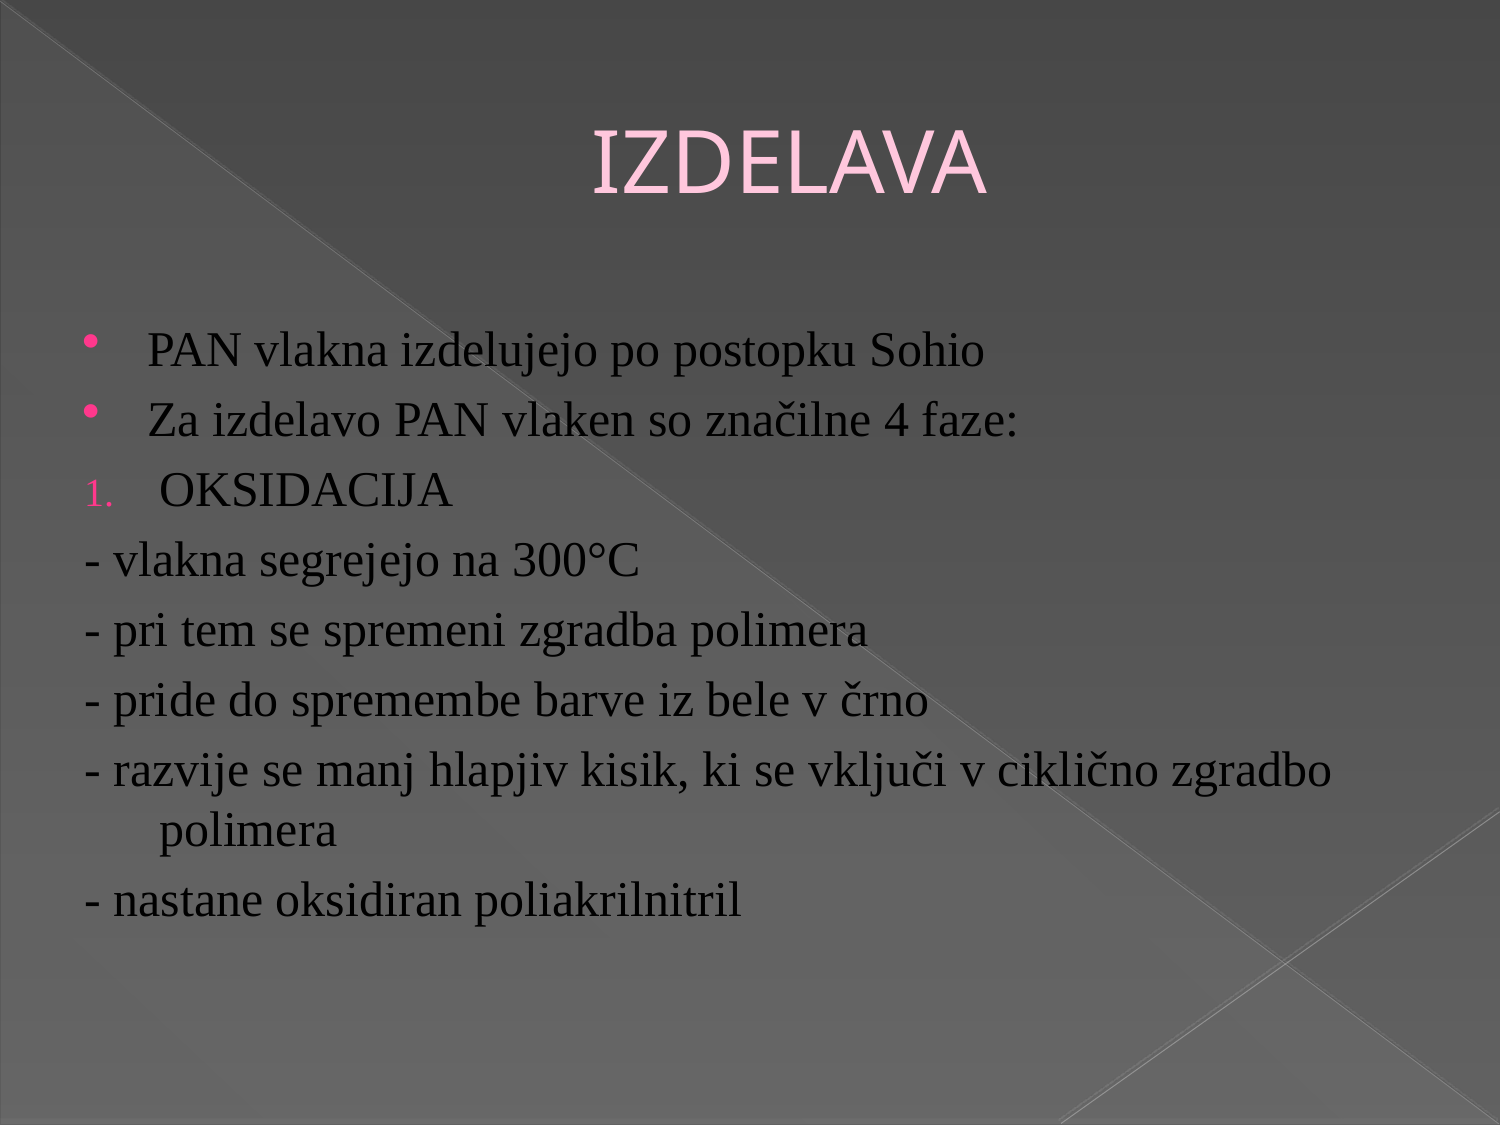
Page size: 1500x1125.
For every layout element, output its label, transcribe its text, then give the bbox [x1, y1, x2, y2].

title IZDELAVA [75, 43, 1425, 274]
list PAN vlakna izdelujejo po postopku Sohio Za izdelavo PAN vlaken so značilne 4 faze: OKSIDACIJA - vlakna segrejejo na 300°C - pri tem se spremeni zgradba polimera - pride do spremembe barve iz bele v črno - razvije se manj hlapjiv kisik, ki se vključi v ciklično zgradbo polimera - nastane oksidiran poliakrilnitril [58, 308, 1430, 1059]
